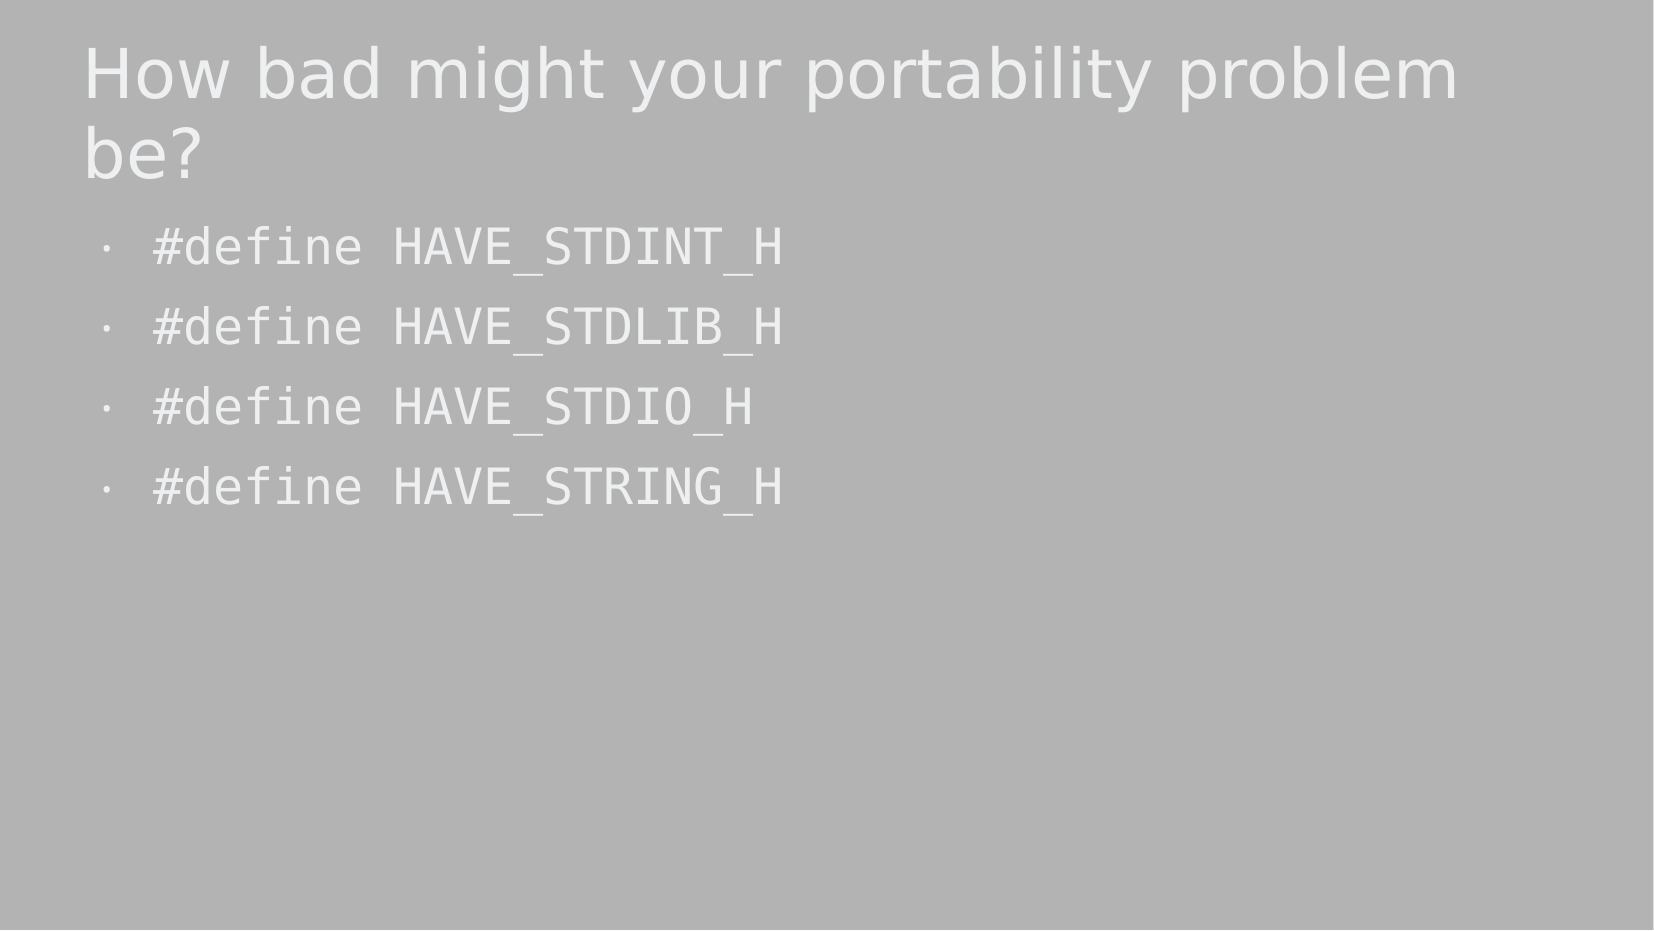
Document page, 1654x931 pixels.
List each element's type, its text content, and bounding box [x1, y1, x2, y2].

list #define HAVE_STDINT_H #define HAVE_STDLIB_H #define HAVE_STDIO_H #define HAVE_STRING_H [82, 217, 1571, 758]
title How bad might your portability problem be? [82, 34, 1571, 195]
